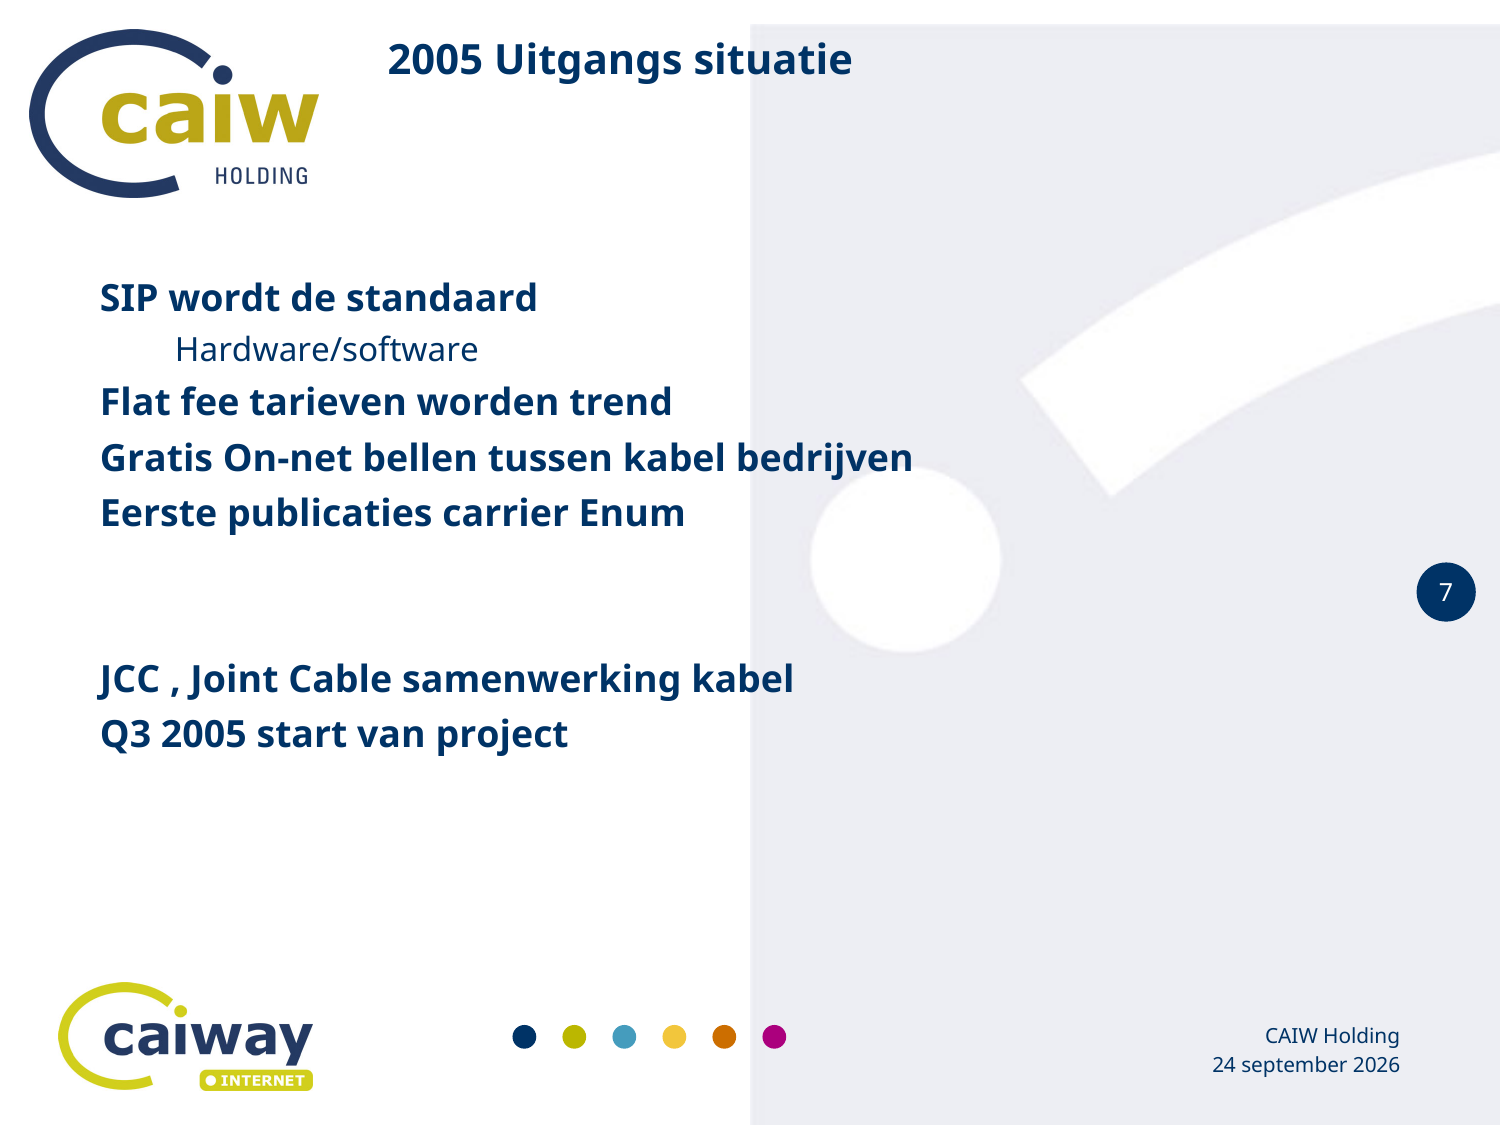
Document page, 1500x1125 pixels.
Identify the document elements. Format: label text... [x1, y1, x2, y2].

title 2005 Uitgangs situatie [387, 29, 1400, 230]
picture [58, 982, 313, 1091]
list SIP wordt de standaard Hardware/software Flat fee tarieven worden trend Gratis On-net bellen tussen kabel bedrijven Eerste publicaties carrier Enum JCC , Joint Cable samenwerking kabel Q3 2005 start van project [99, 275, 1401, 938]
picture [29, 29, 319, 198]
picture [750, 24, 1500, 1125]
